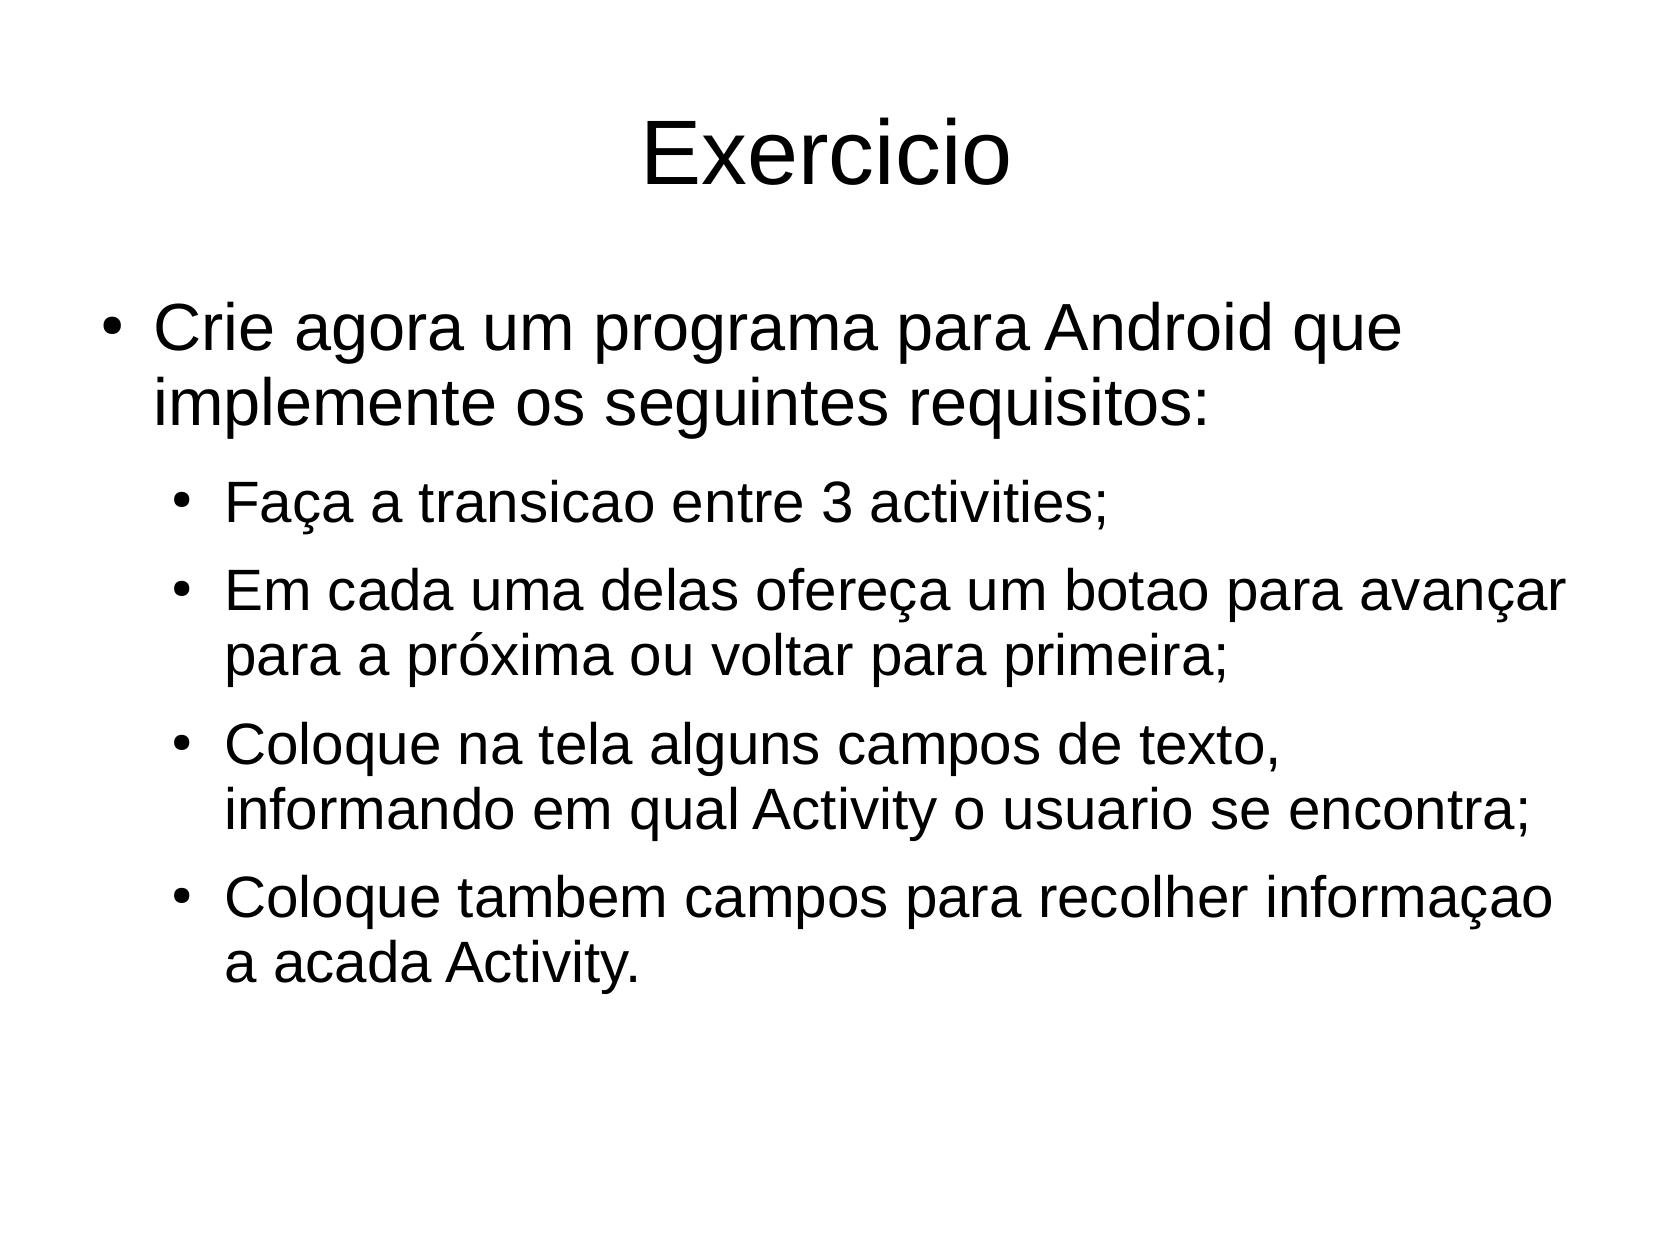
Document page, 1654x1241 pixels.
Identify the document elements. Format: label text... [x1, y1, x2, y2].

list Crie agora um programa para Android que implemente os seguintes requisitos: Faça a transicao entre 3 activities; Em cada uma delas ofereça um botao para avançar para a próxima ou voltar para primeira; Coloque na tela alguns campos de texto, informando em qual Activity o usuario se encontra; Coloque tambem campos para recolher informaçao a acada Activity. [82, 290, 1571, 1109]
title Exercicio [82, 49, 1571, 257]
